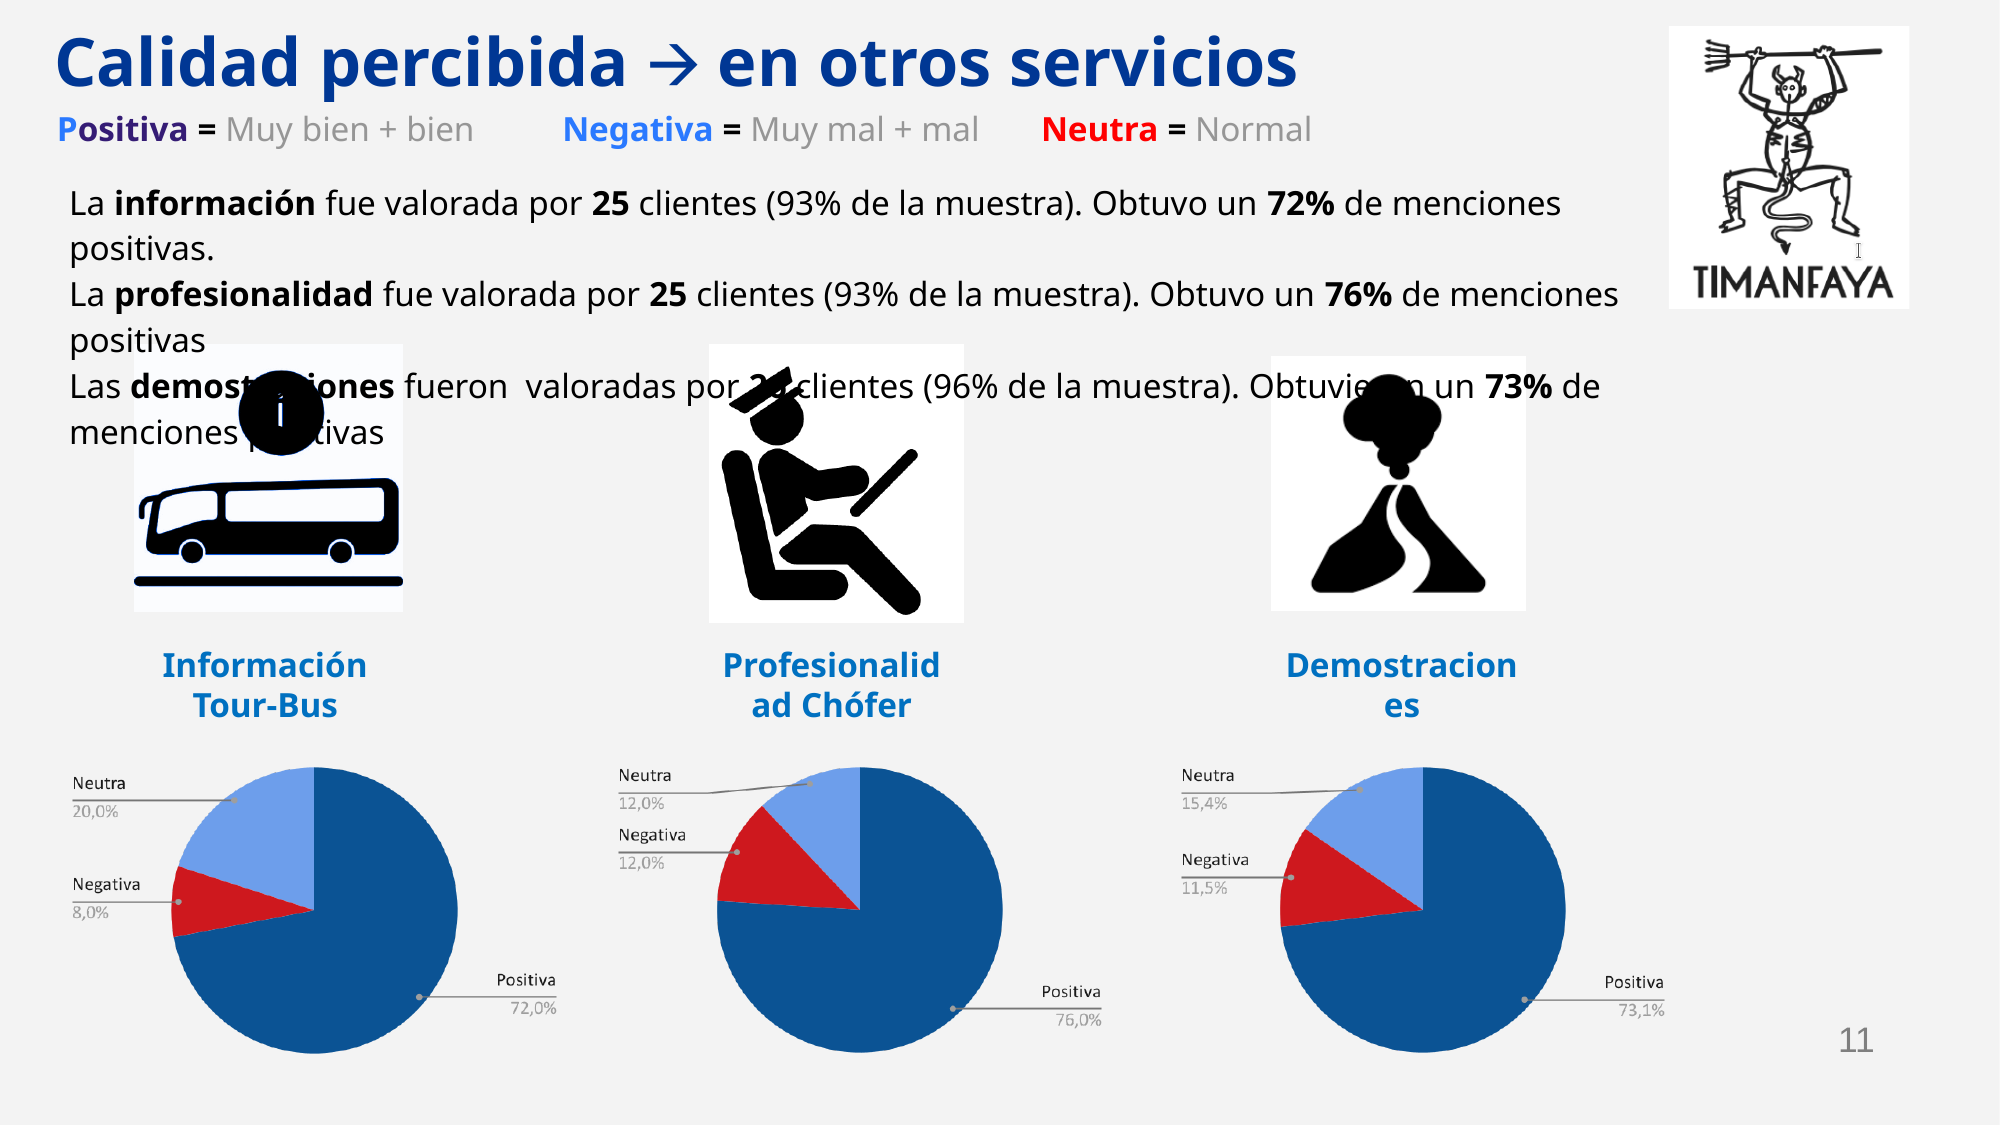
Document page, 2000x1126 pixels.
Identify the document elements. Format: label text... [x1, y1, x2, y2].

slide_number <number> [1680, 1008, 1894, 1069]
picture [709, 344, 964, 623]
picture [1668, 26, 1910, 309]
picture [134, 344, 403, 612]
picture [176, 344, 184, 350]
picture [1165, 751, 1680, 1069]
text_box Positiva = Muy bien + bien Negativa = Muy mal + mal Neutra = Normal [56, 100, 1402, 157]
picture [957, 385, 964, 396]
text_box Demostraciones [1268, 636, 1536, 733]
picture [710, 382, 720, 396]
picture [137, 384, 144, 394]
text_box La información fue valorada por 25 clientes (93% de la muestra). Obtuvo un 72% de menciones positivas. La profesionalidad fue valorada por 25 clientes (93% de la muestra). Obtuvo un 76% de menciones positivas Las demostraciones fueron valoradas por 26 clientes (96% de la muestra). Obtuvieron un 73% de menciones positivas [54, 160, 1669, 315]
text_box Profesionalidad Chófer [703, 636, 961, 733]
picture [56, 751, 572, 1069]
picture [602, 751, 1117, 1069]
text_box Calidad percibida 🡪 en otros servicios [54, 0, 1374, 120]
picture [1271, 356, 1526, 611]
text_box Información Tour-Bus [134, 636, 396, 733]
picture [957, 376, 964, 385]
